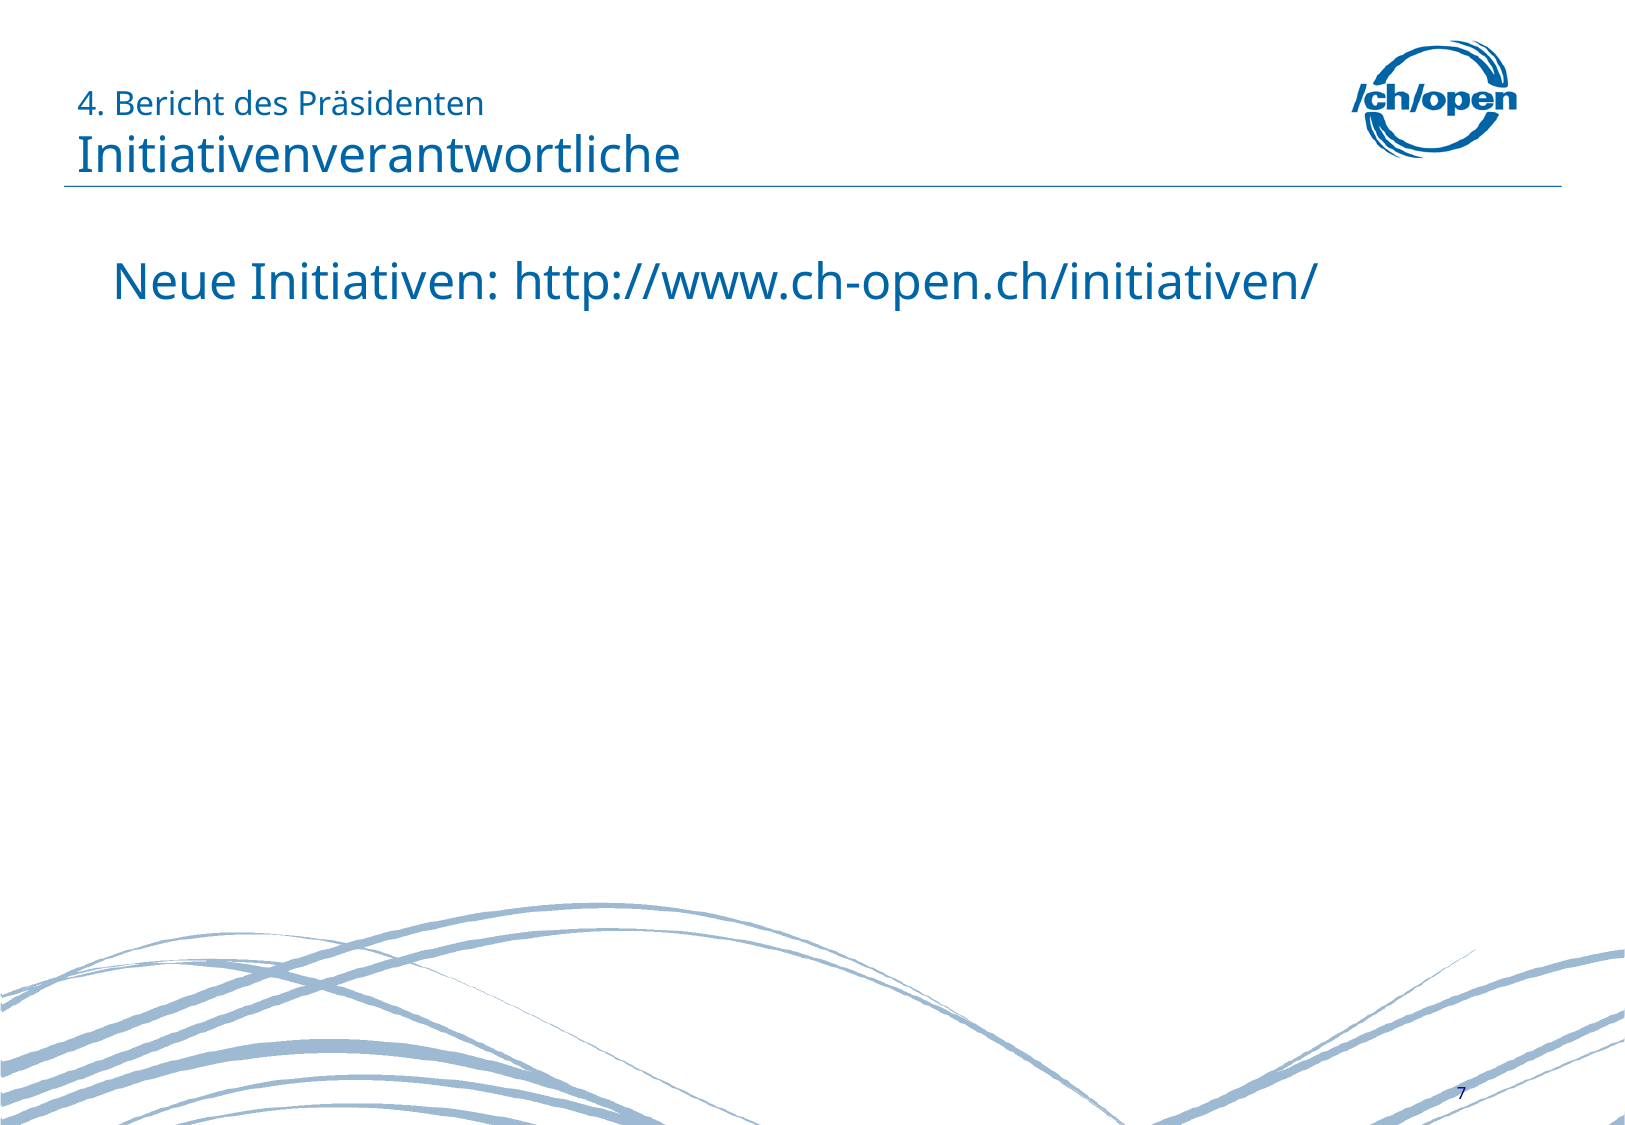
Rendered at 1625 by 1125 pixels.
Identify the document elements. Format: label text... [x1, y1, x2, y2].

title 4. Bericht des Präsidenten Initiativenverantwortliche [62, 74, 1359, 188]
list Neue Initiativen: http://www.ch-open.ch/initiativen/ [112, 249, 1565, 1000]
